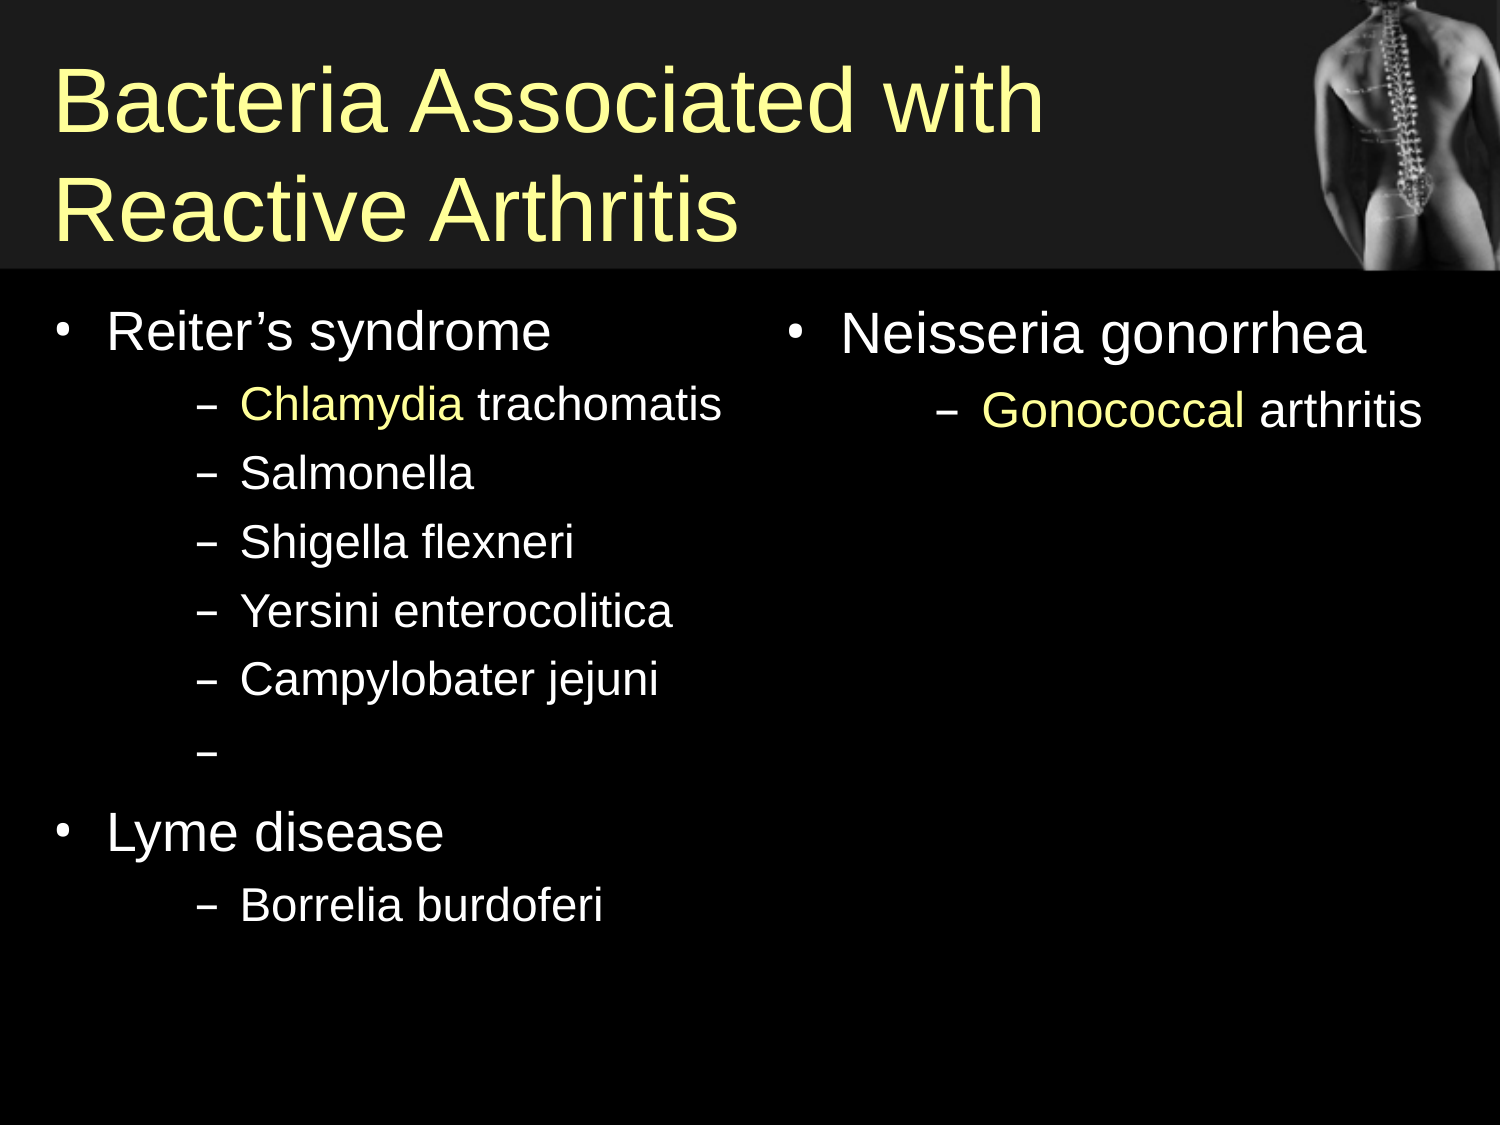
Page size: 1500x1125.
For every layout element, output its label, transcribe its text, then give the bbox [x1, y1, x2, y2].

title Bacteria Associated with Reactive Arthritis [37, 32, 1300, 228]
list Reiter’s syndrome Chlamydia trachomatis Salmonella Shigella flexneri Yersini enterocolitica Campylobater jejuni Lyme disease Borrelia burdoferi [37, 287, 743, 1000]
list Neisseria gonorrhea Gonococcal arthritis [769, 287, 1476, 1000]
